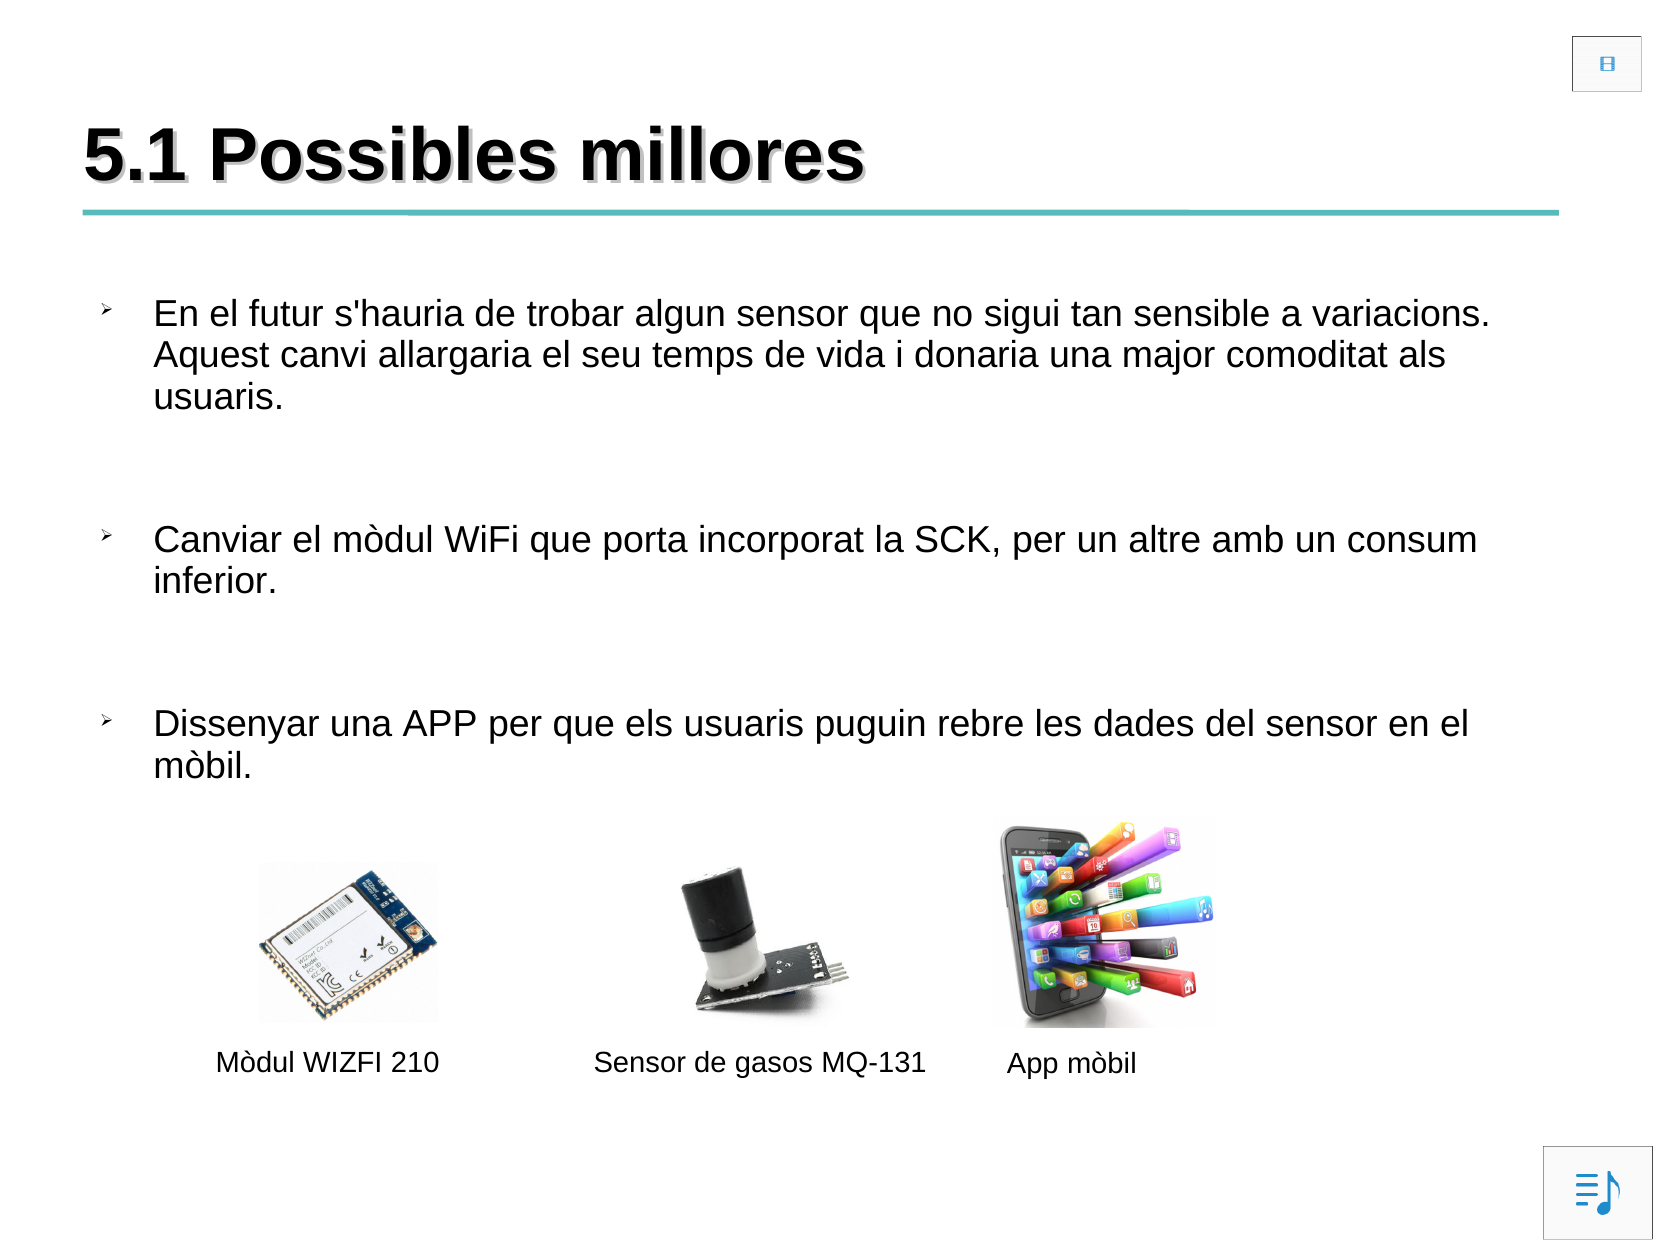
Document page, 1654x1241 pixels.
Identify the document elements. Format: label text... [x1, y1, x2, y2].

text_box Sensor de gasos MQ-131 [578, 1039, 945, 1122]
list En el futur s'hauria de trobar algun sensor que no sigui tan sensible a variacions. Aquest canvi allargaria el seu temps de vida i donaria una major comoditat als usuaris. Canviar el mòdul WiFi que porta incorporat la SCK, per un altre amb un consum inferior. Dissenyar una APP per que els usuaris puguin rebre les dades del sensor en el mòbil. [82, 290, 1571, 1010]
picture [259, 862, 438, 1023]
text_box App mòbil [992, 1039, 1264, 1090]
picture [673, 850, 851, 1028]
text_box [1541, 1145, 1654, 1241]
text_box Mòdul WIZFI 210 [200, 1039, 473, 1090]
text_box [1571, 35, 1642, 93]
title 5.1 Possibles millores [83, 49, 1572, 257]
picture [992, 814, 1217, 1028]
